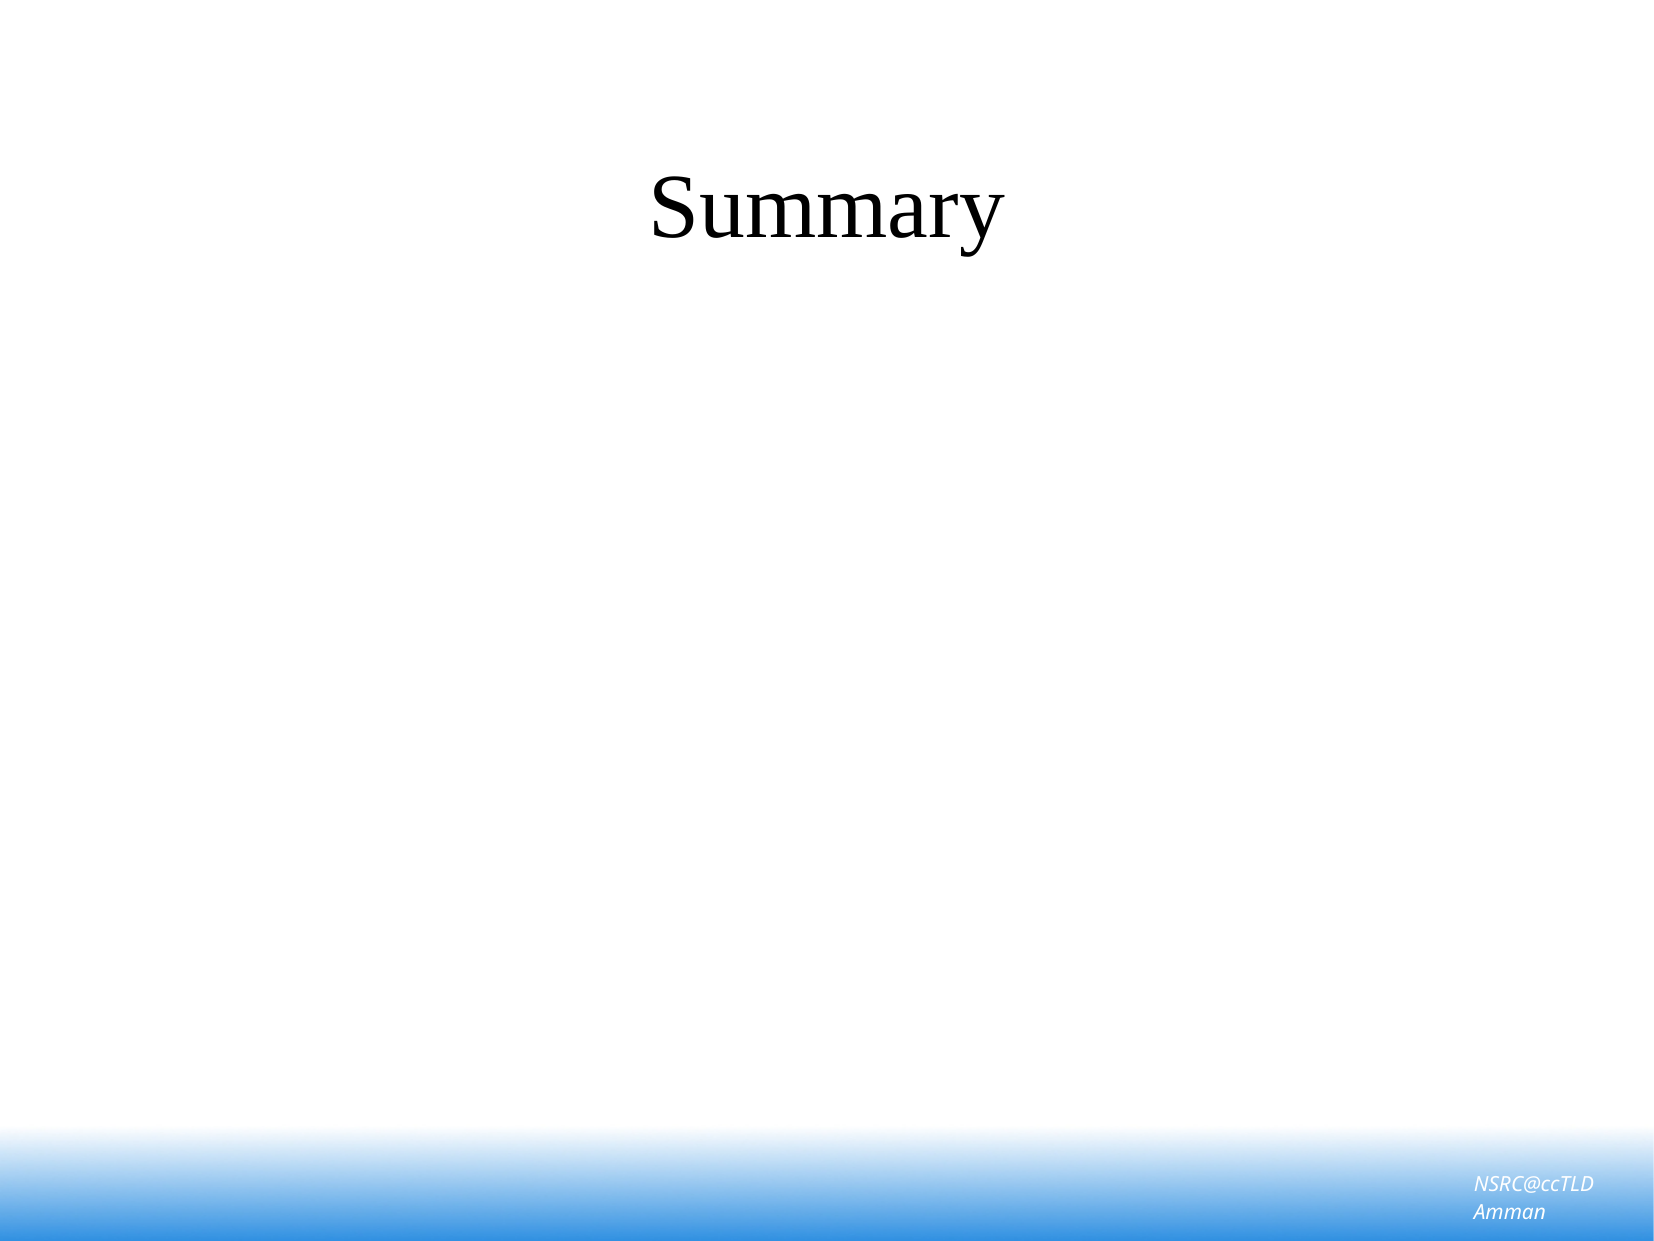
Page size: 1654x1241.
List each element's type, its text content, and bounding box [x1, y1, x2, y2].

title Summary [121, 102, 1534, 310]
picture [0, 1124, 1654, 1241]
